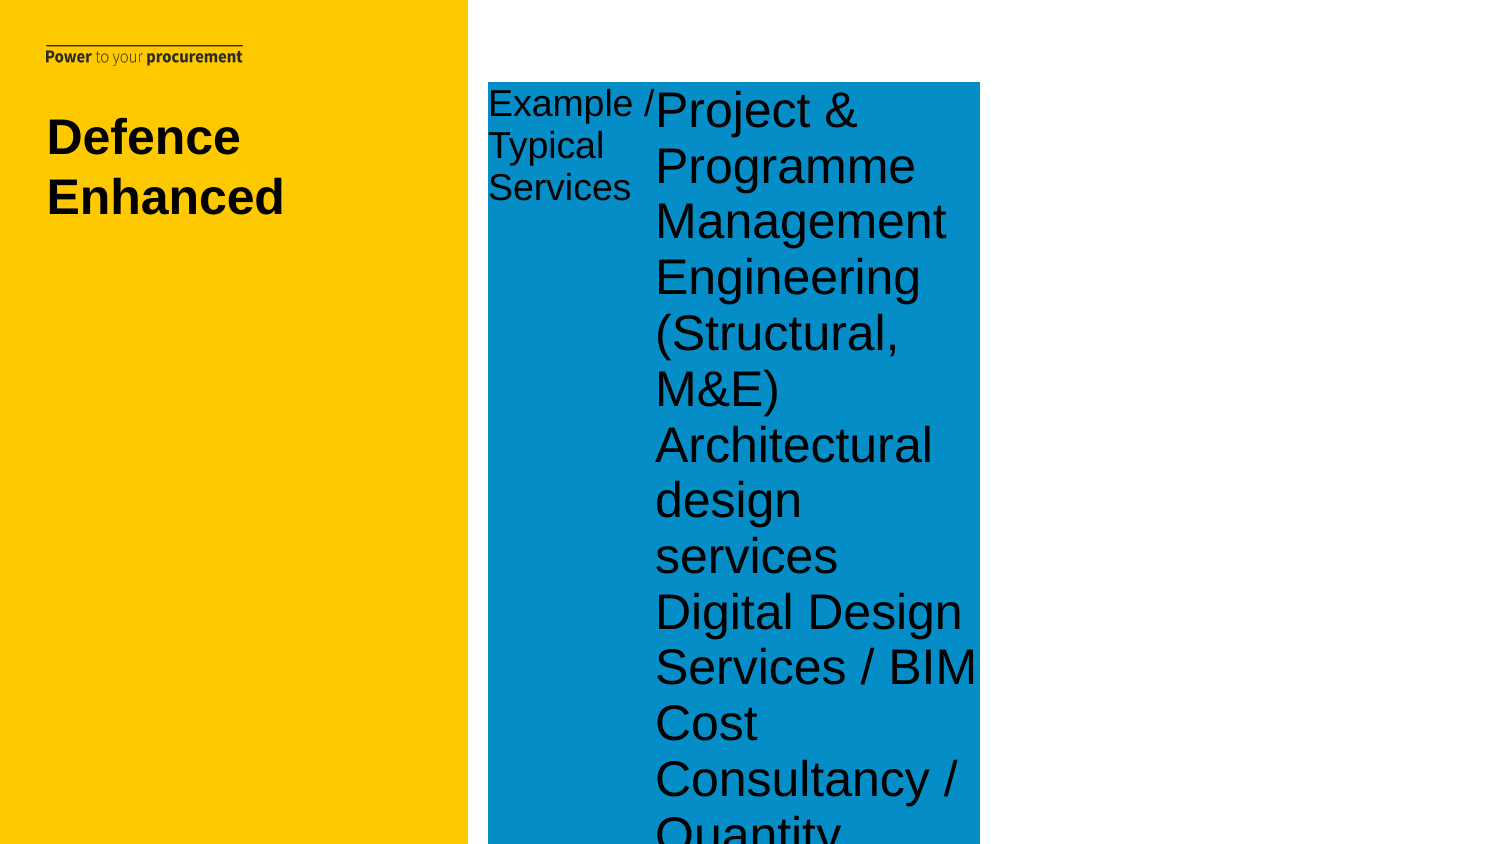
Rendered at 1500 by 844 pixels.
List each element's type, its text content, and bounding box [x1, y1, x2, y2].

table_header Example / Typical Services [488, 82, 655, 844]
title Defence Enhanced [46, 104, 423, 209]
table_header Project & Programme Management Engineering (Structural, M&E) Architectural design services Digital Design Services / BIM Cost Consultancy / Quantity surveying Environmental & Sustainability Health & Safety CBRN Protected Buildings Blast, Ballistics and Weapons Effects on Structures Range Design and Safety [655, 82, 980, 844]
